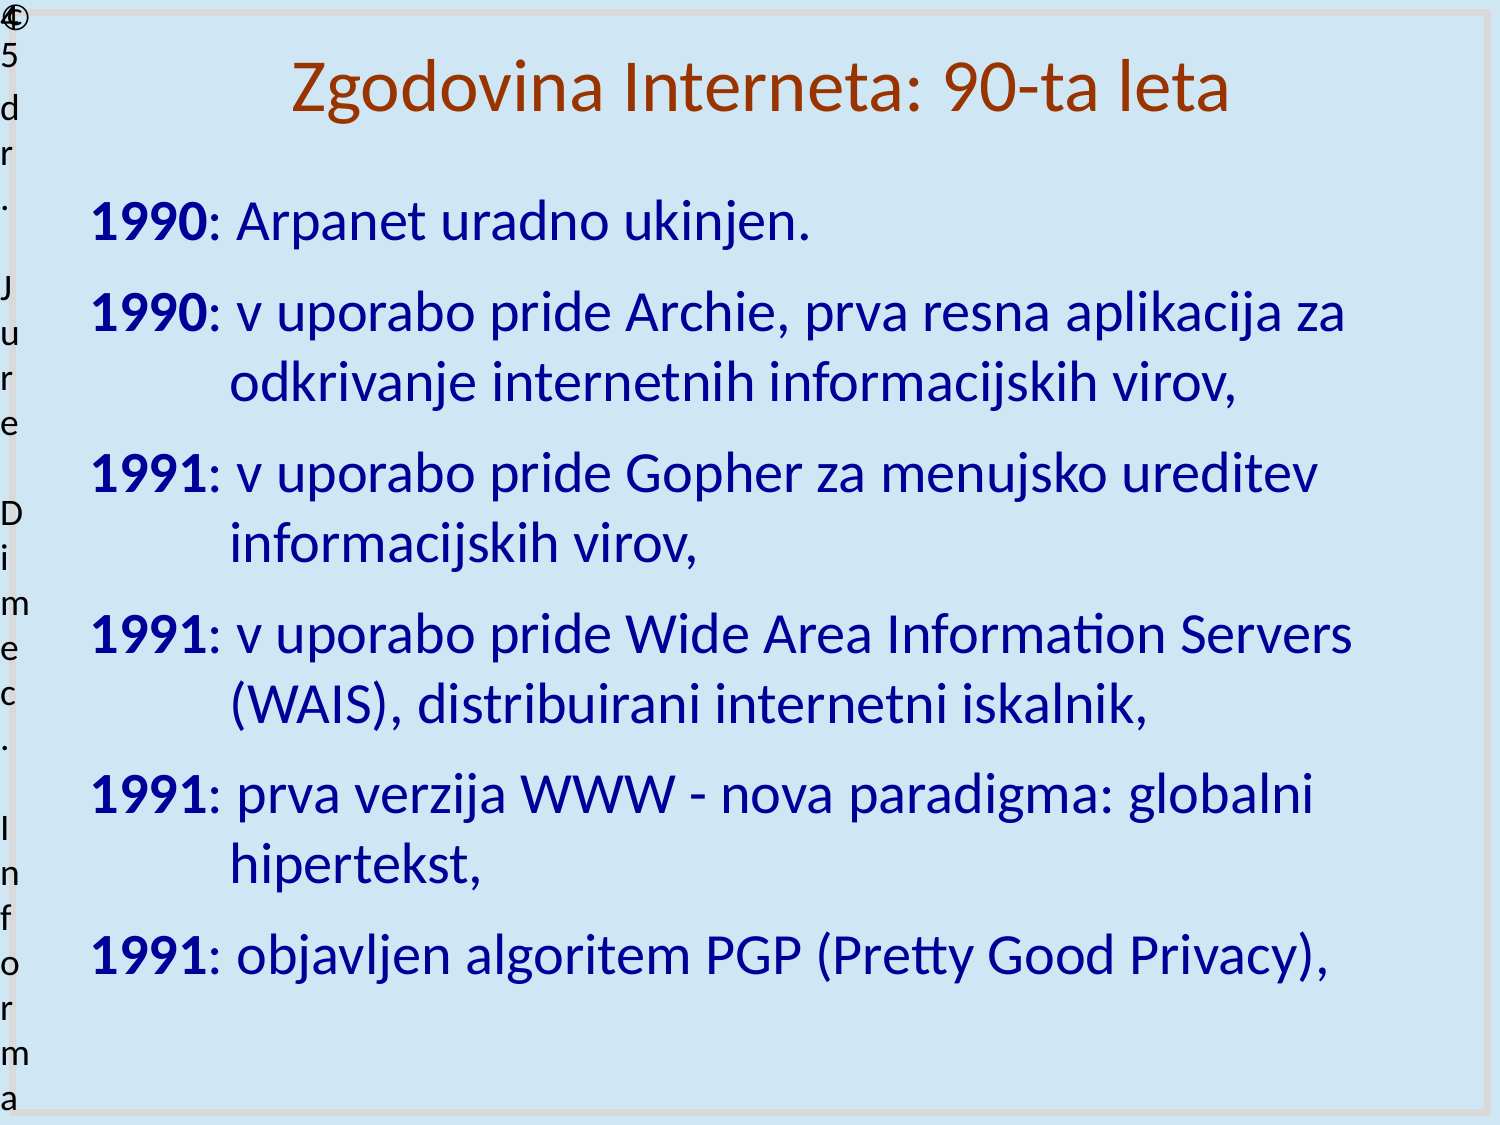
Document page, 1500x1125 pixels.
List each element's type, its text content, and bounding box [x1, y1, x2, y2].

text_box 1990: Arpanet uradno ukinjen. 1990: v uporabo pride Archie, prva resna aplikacija za odkrivanje internetnih informacijskih virov, 1991: v uporabo pride Gopher za menujsko ureditev informacijskih virov, 1991: v uporabo pride Wide Area Information Servers (WAIS), distribuirani internetni iskalnik, 1991: prva verzija WWW - nova paradigma: globalni hipertekst, 1991: objavljen algoritem PGP (Pretty Good Privacy), [75, 174, 1463, 994]
title Zgodovina Interneta: 90-ta leta [41, 37, 1483, 125]
